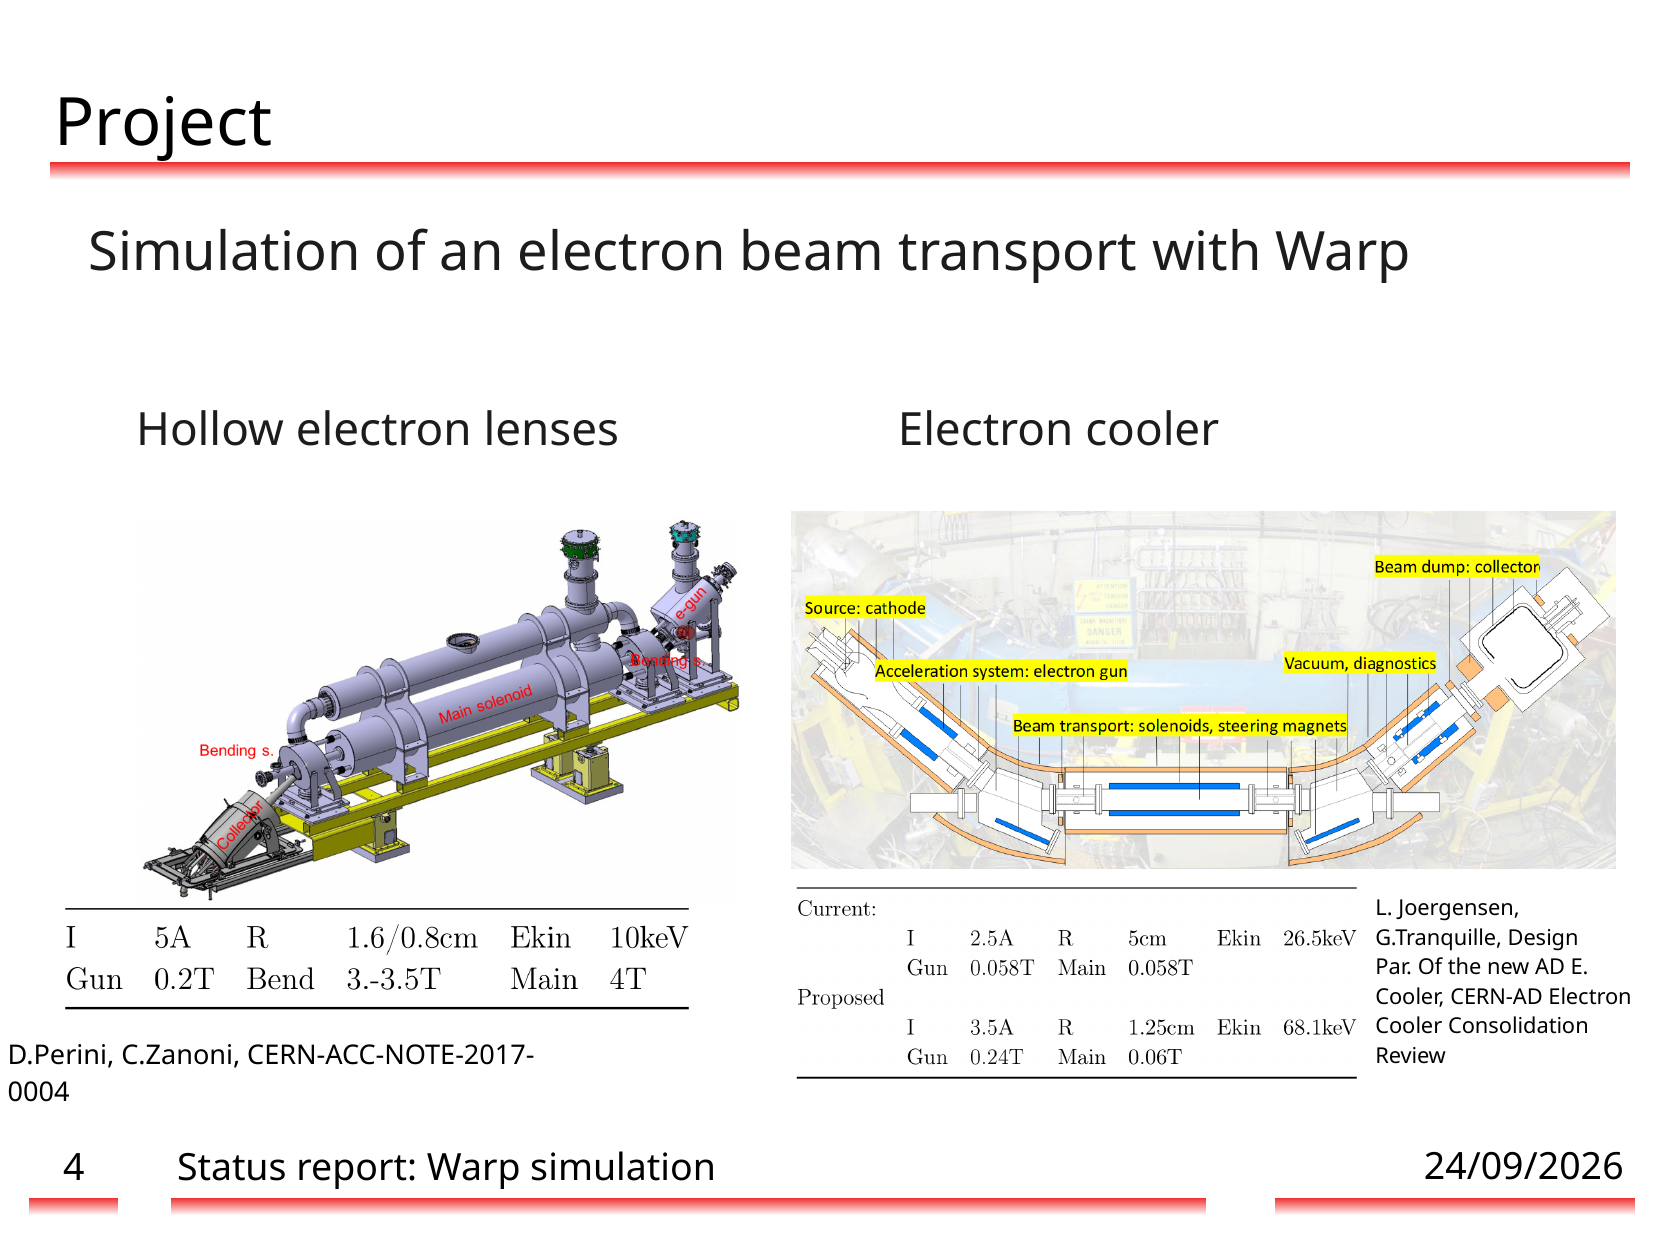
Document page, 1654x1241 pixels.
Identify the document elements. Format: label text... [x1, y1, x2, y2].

list Simulation of an electron beam transport with Warp Hollow electron lenses Electron cooler [53, 212, 1606, 1096]
text_box D.Perini, C.Zanoni, CERN-ACC-NOTE-2017-0004 [0, 1028, 583, 1203]
picture [63, 516, 740, 1012]
title Project [54, 17, 1591, 166]
picture [795, 884, 1361, 1081]
picture [791, 511, 1616, 869]
text_box L. Joergensen, G.Tranquille, Design Par. Of the new AD E. Cooler, CERN-AD Electron Cooler Consolidation Review [1360, 885, 1654, 1088]
